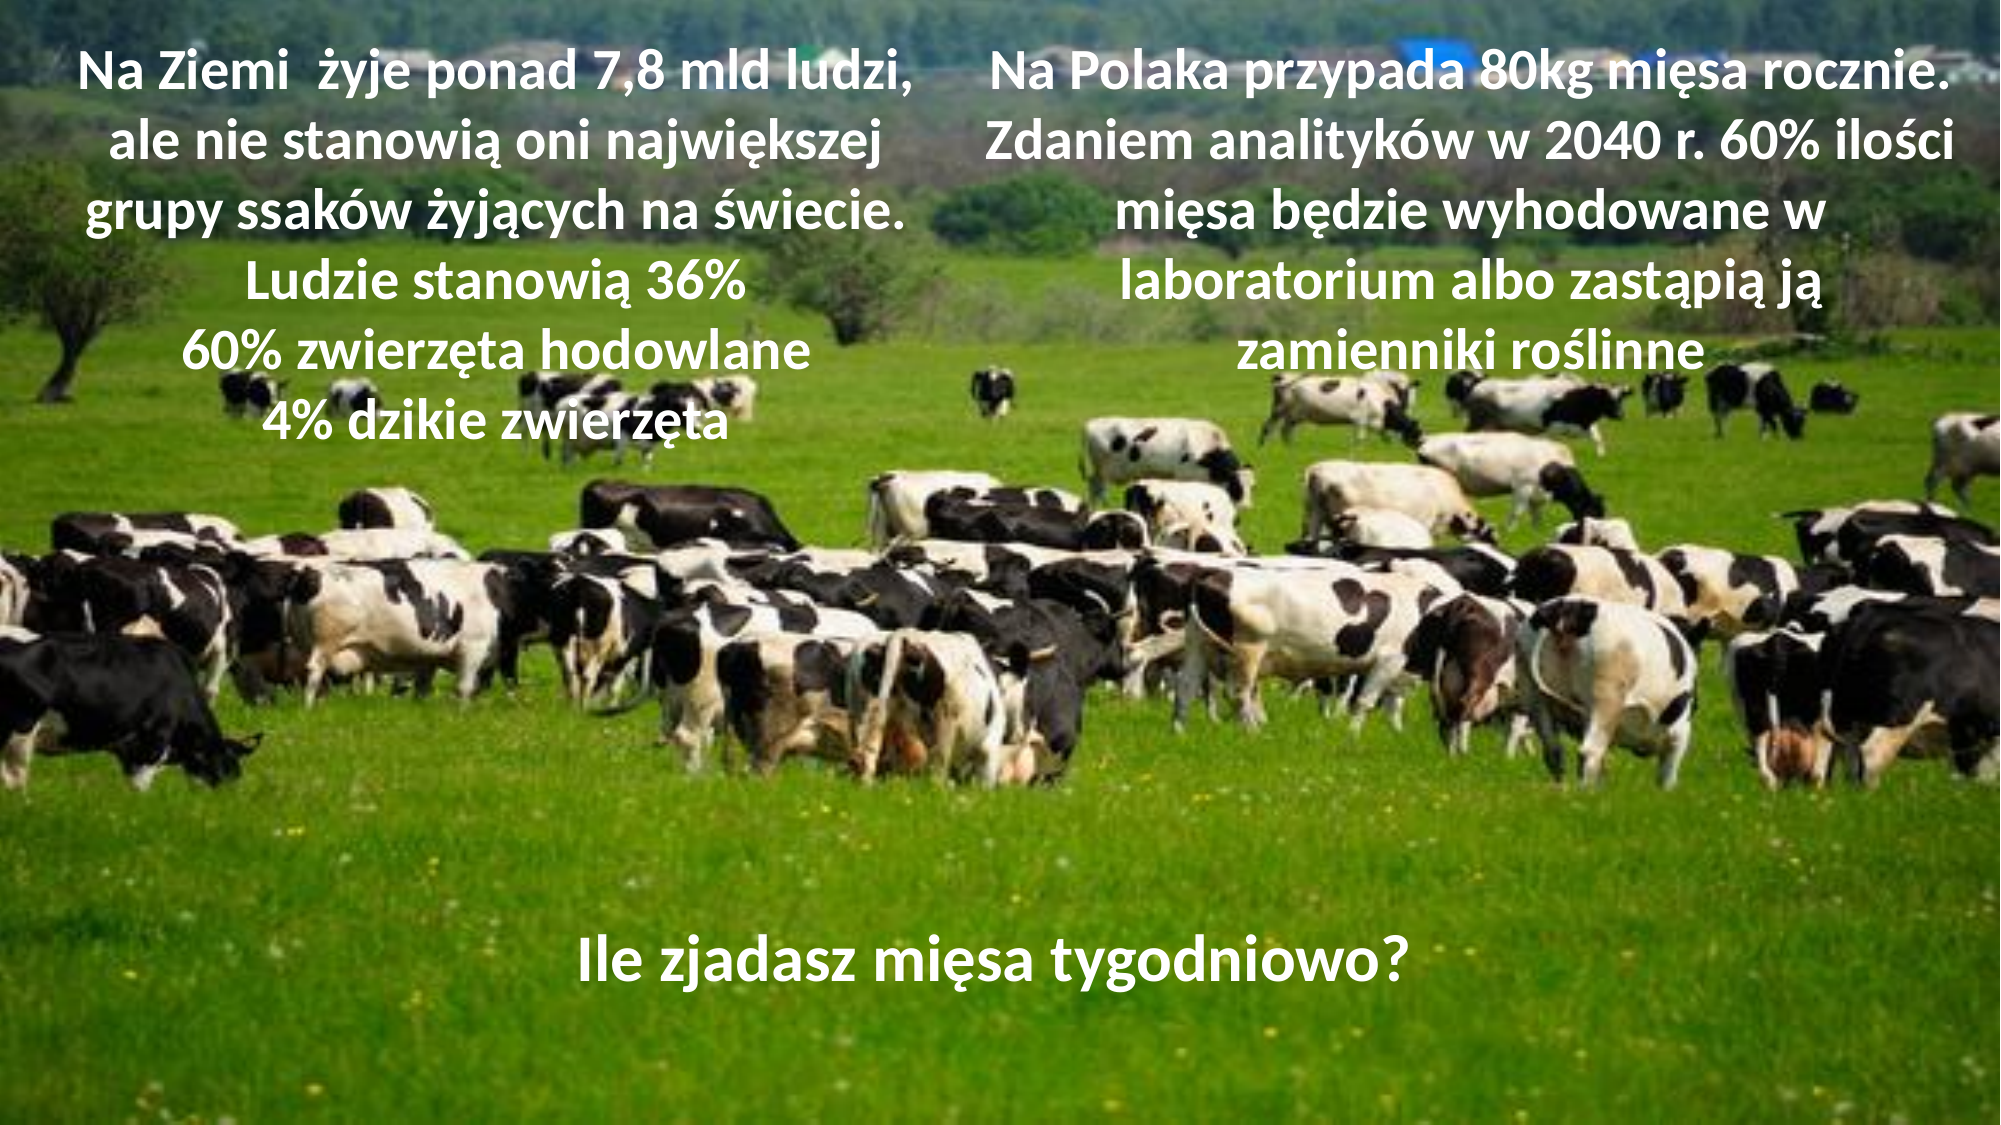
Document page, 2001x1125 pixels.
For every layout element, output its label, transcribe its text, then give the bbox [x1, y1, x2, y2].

text_box Na Polaka przypada 80kg mięsa rocznie. Zdaniem analityków w 2040 r. 60% ilości mięsa będzie wyhodowane w laboratorium albo zastąpią ją zamienniki roślinne [967, 23, 1975, 392]
text_box Ile zjadasz mięsa tygodniowo? [542, 837, 1447, 1005]
text_box Na Ziemi żyje ponad 7,8 mld ludzi, ale nie stanowią oni największej grupy ssaków żyjących na świecie. Ludzie stanowią 36% 60% zwierzęta hodowlane 4% dzikie zwierzęta [25, 23, 968, 463]
picture [0, 0, 2000, 1125]
